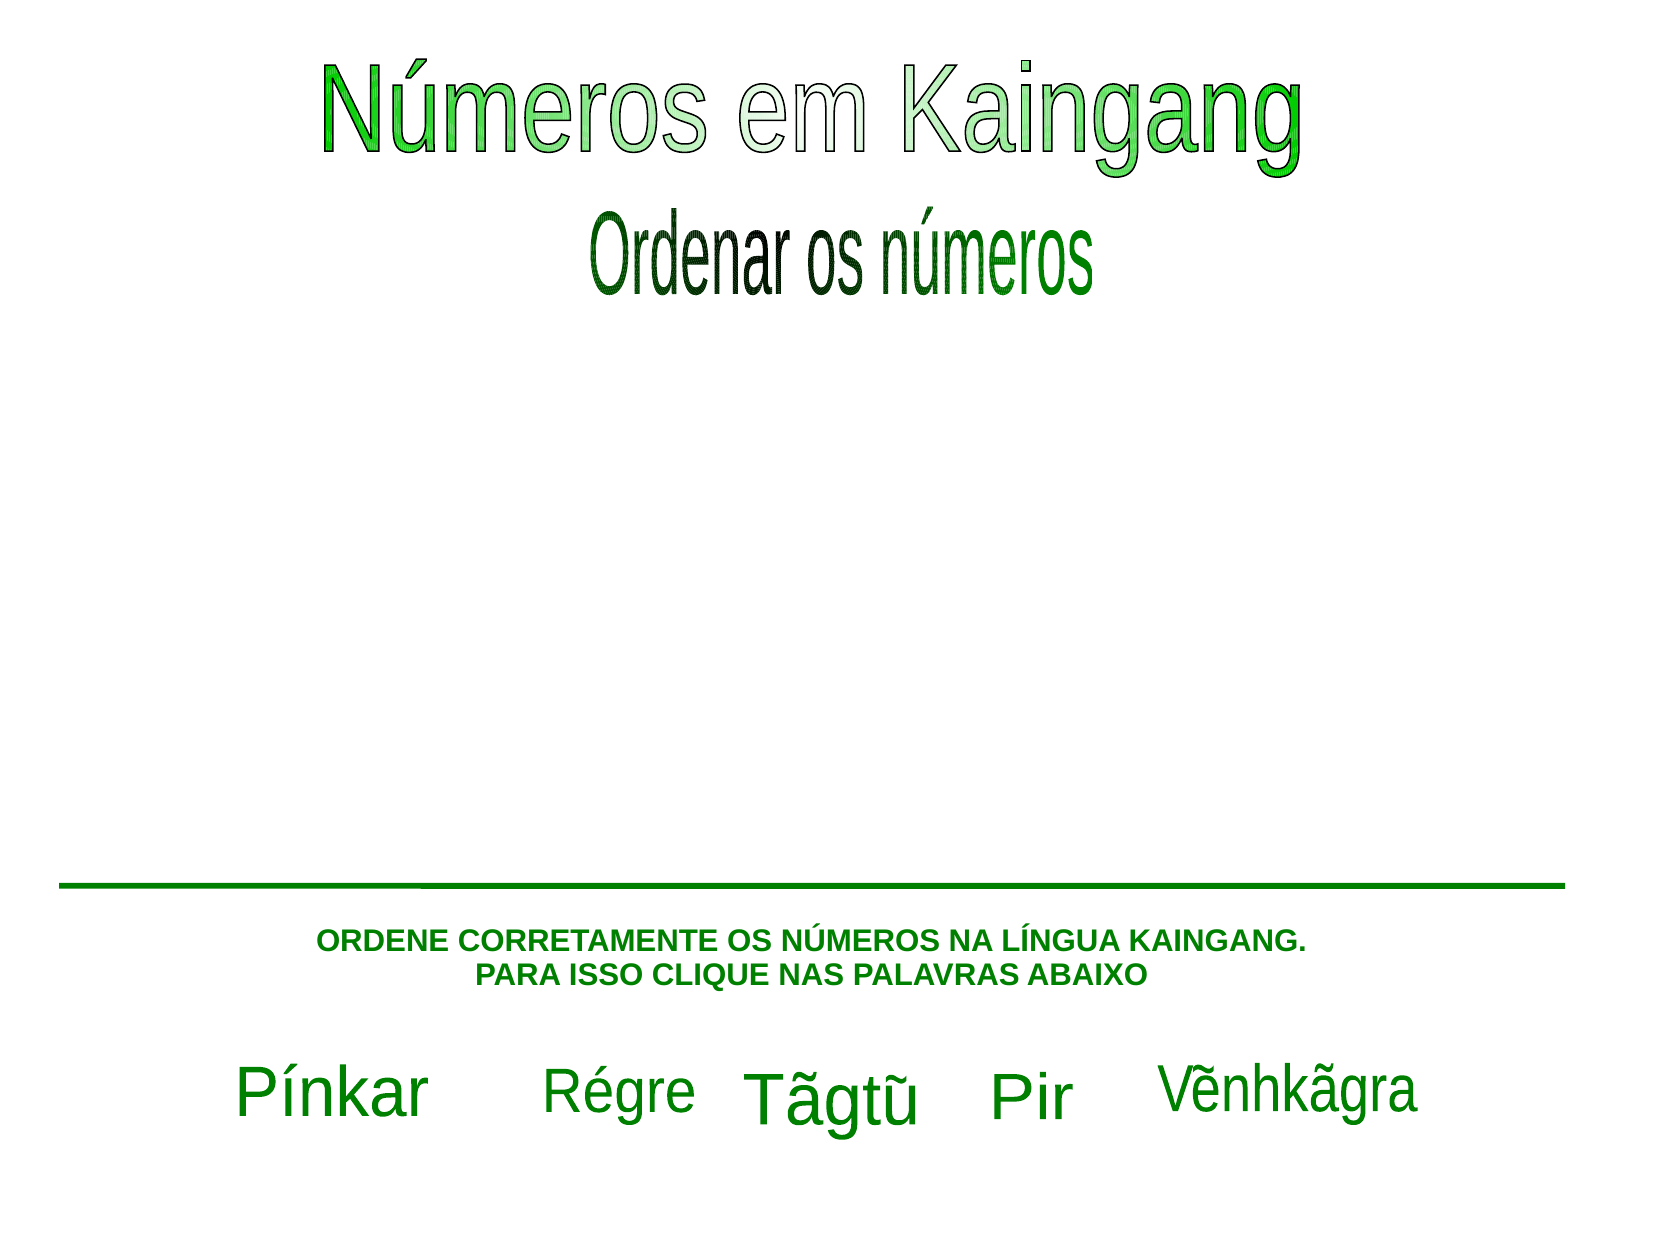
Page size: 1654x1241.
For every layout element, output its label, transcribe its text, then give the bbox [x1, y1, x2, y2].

text_box Venhkãgra [1314, 1063, 1334, 1073]
text_box Pínkar [411, 1077, 428, 1116]
text_box Régre [585, 1078, 612, 1113]
text_box Venhkãgra [1341, 1075, 1366, 1125]
text_box Ordenar os números [989, 230, 1016, 296]
text_box Tãgtu [744, 1074, 784, 1125]
text_box Tãgtu [863, 1077, 881, 1126]
text_box Tãgtu [787, 1085, 824, 1126]
text_box Venhkãgra [1224, 1075, 1248, 1112]
text_box Ordenar os números [651, 208, 677, 296]
text_box Ordenar os números [1038, 230, 1065, 296]
text_box Venhkãgra [1254, 1062, 1278, 1112]
text_box Ordenar os números [682, 230, 709, 296]
text_box Tãgtu [885, 1085, 916, 1126]
text_box Pir [1039, 1084, 1046, 1120]
text_box Régre [594, 1065, 607, 1076]
text_box Régre [667, 1078, 694, 1113]
text_box ~ [1193, 1064, 1214, 1074]
text_box Venhkãgra [1157, 1065, 1194, 1112]
text_box Ordenar os números [1068, 230, 1093, 296]
text_box Ordenar os números [913, 231, 938, 296]
text_box Pínkar [283, 1063, 298, 1075]
text_box Régre [649, 1078, 664, 1112]
text_box Pínkar [239, 1066, 276, 1116]
text_box Pínkar [371, 1077, 407, 1117]
text_box Pínkar [339, 1064, 370, 1116]
text_box Ordenar os números [1021, 230, 1036, 294]
text_box Venhkãgra [1192, 1075, 1219, 1112]
text_box Tãgtu [826, 1085, 858, 1140]
text_box Ordenar os números [944, 230, 984, 294]
text_box Ordenar os números [838, 230, 863, 296]
text_box Ordenar os números [634, 230, 649, 294]
text_box ORDENE CORRETAMENTE OS NÚMEROS NA LÍNGUA KAINGANG. PARA ISSO CLIQUE NAS PALAVRAS ABAIXO [236, 915, 1388, 1003]
text_box Pir [1055, 1083, 1073, 1120]
text_box Tãgtu [792, 1071, 817, 1082]
text_box ~ [885, 1074, 907, 1084]
text_box Venhkãgra [1284, 1062, 1309, 1112]
text_box Ordenar os números [590, 211, 629, 296]
text_box Régre [616, 1078, 643, 1125]
text_box Venhkãgra [1310, 1075, 1339, 1112]
text_box Venhkãgra [1372, 1075, 1387, 1112]
text_box Ordenar os números [808, 230, 835, 296]
text_box Ordenar os números [743, 230, 773, 296]
text_box Pir [994, 1074, 1032, 1120]
text_box Ordenar os números [775, 230, 790, 294]
text_box Ordenar os números [714, 230, 738, 294]
text_box Ordenar os números [883, 230, 907, 294]
text_box Pínkar [285, 1078, 292, 1116]
text_box Venhkãgra [1389, 1075, 1418, 1112]
text_box Pínkar [302, 1077, 332, 1116]
text_box Régre [546, 1068, 580, 1112]
